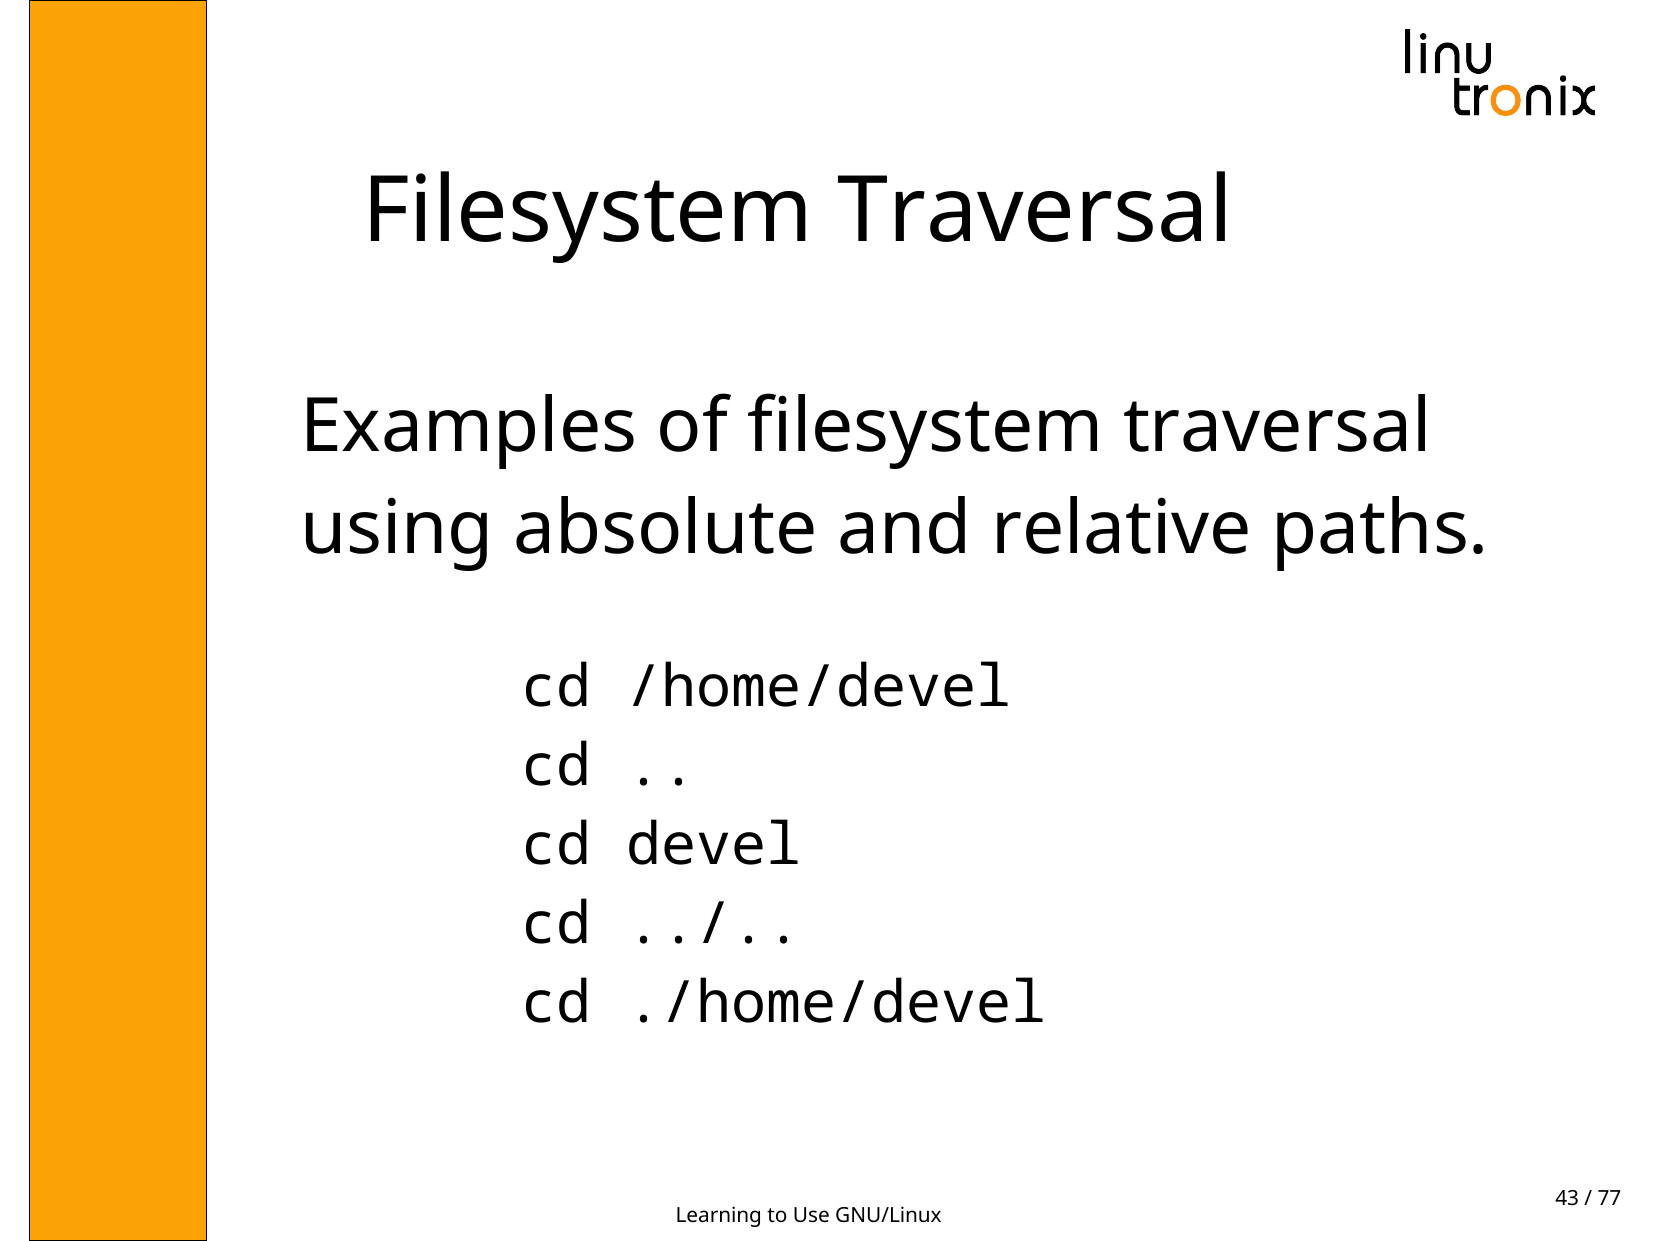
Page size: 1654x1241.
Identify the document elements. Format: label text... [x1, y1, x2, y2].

text_box Examples of filesystem traversal using absolute and relative paths. cd /home/devel cd .. cd devel cd ../.. cd ./home/devel [300, 370, 1578, 943]
picture [1405, 29, 1595, 116]
text_box Filesystem Traversal [362, 143, 1292, 263]
